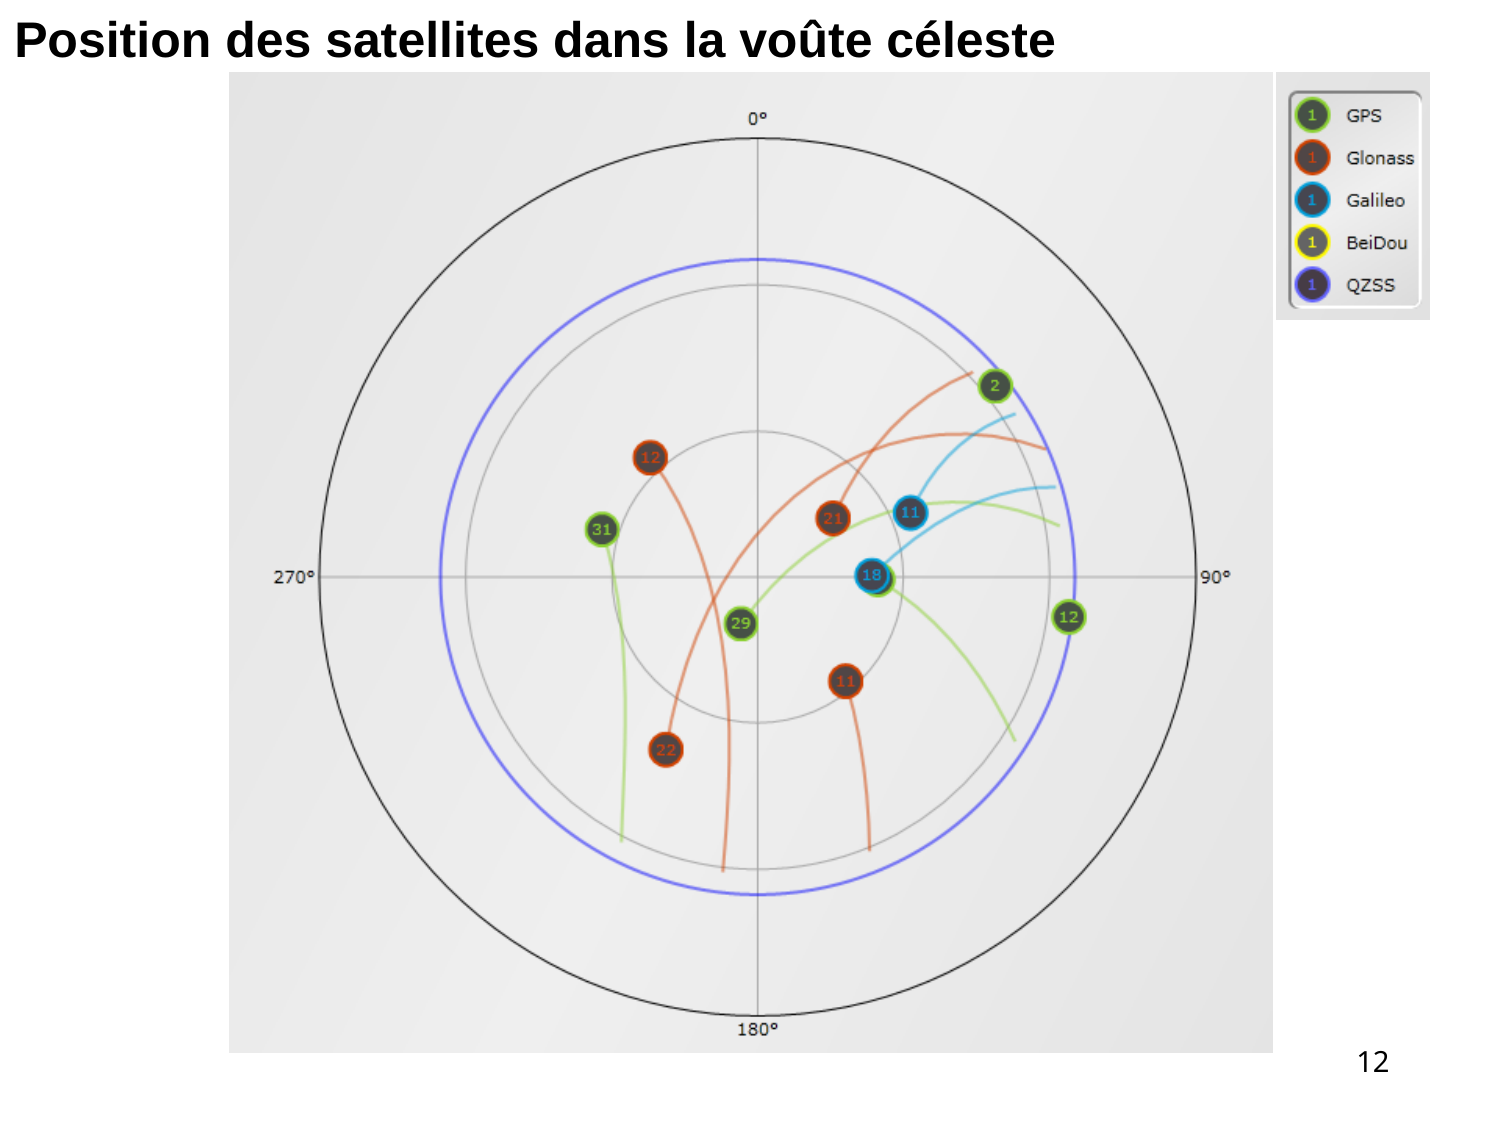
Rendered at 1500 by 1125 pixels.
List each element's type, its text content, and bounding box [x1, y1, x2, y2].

text_box <numéro> [1341, 1036, 1500, 1111]
picture [229, 72, 1273, 1053]
picture [1276, 72, 1430, 320]
text_box Position des satellites dans la voûte céleste [0, 0, 1072, 76]
